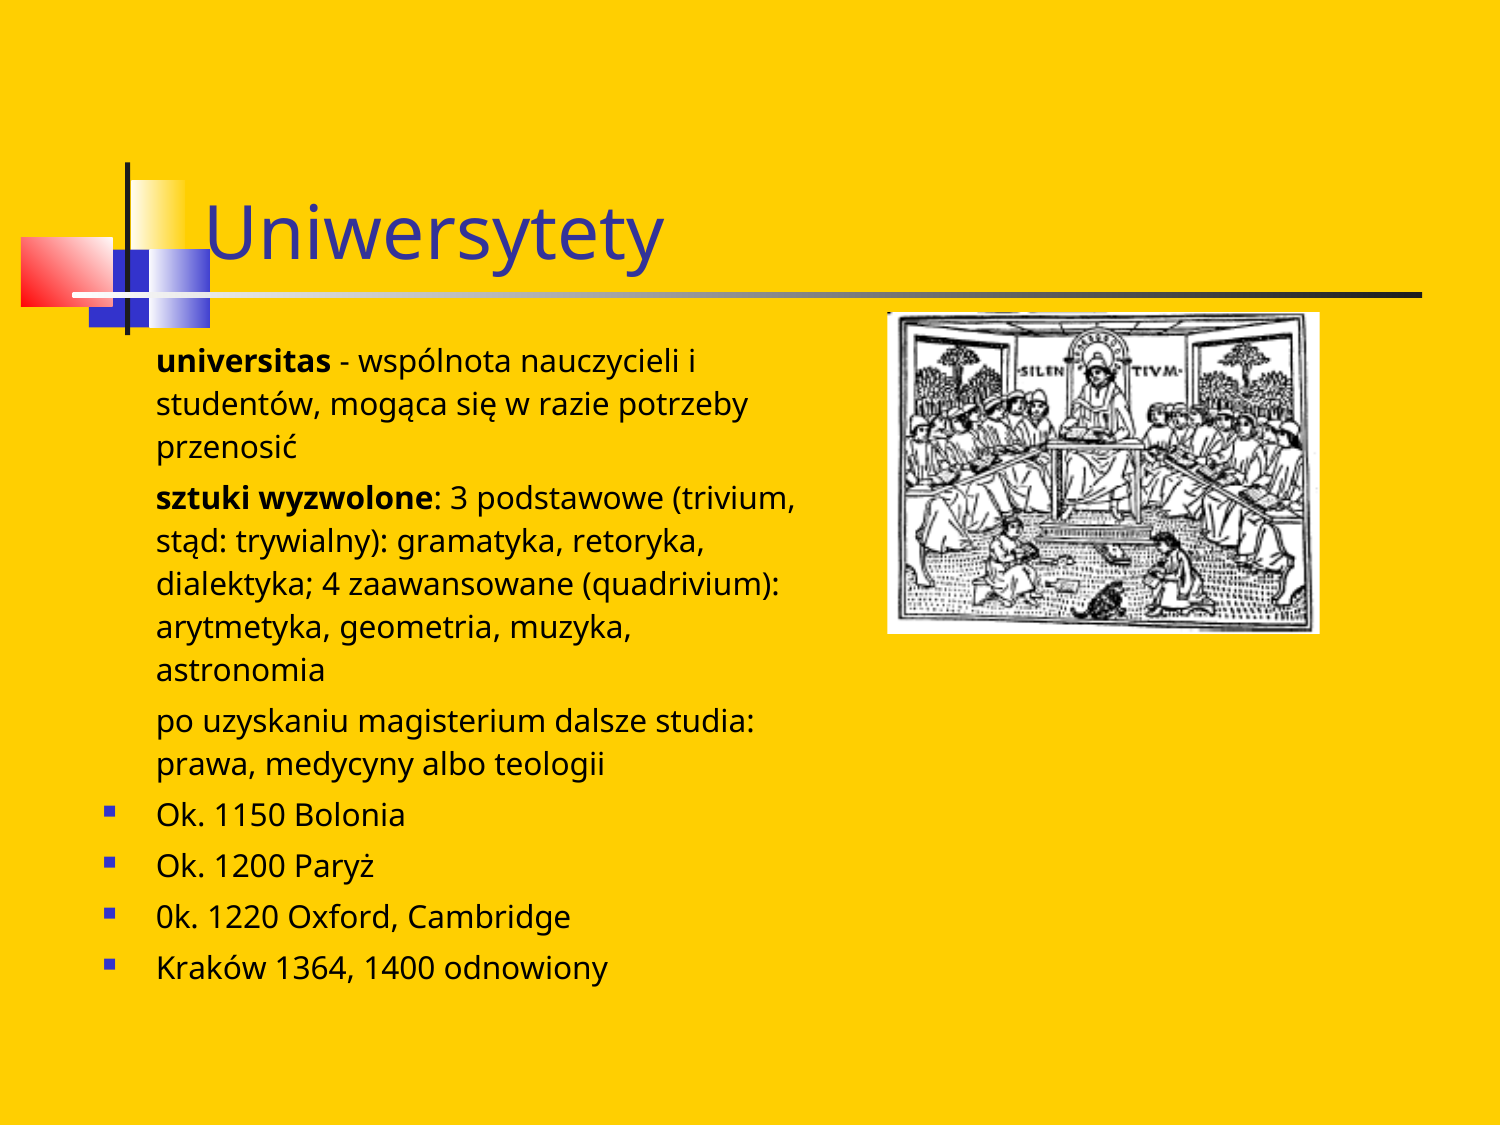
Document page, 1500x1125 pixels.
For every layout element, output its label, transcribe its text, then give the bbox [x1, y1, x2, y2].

list universitas - wspólnota nauczycieli i studentów, mogąca się w razie potrzeby przenosić sztuki wyzwolone: 3 podstawowe (trivium, stąd: trywialny): gramatyka, retoryka, dialektyka; 4 zaawansowane (quadrivium): arytmetyka, geometria, muzyka, astronomia po uzyskaniu magisterium dalsze studia: prawa, medycyny albo teologii Ok. 1150 Bolonia Ok. 1200 Paryż 0k. 1220 Oxford, Cambridge Kraków 1364, 1400 odnowiony [87, 331, 819, 1007]
title Uniwersytety [188, 101, 1468, 289]
picture [887, 312, 1320, 634]
